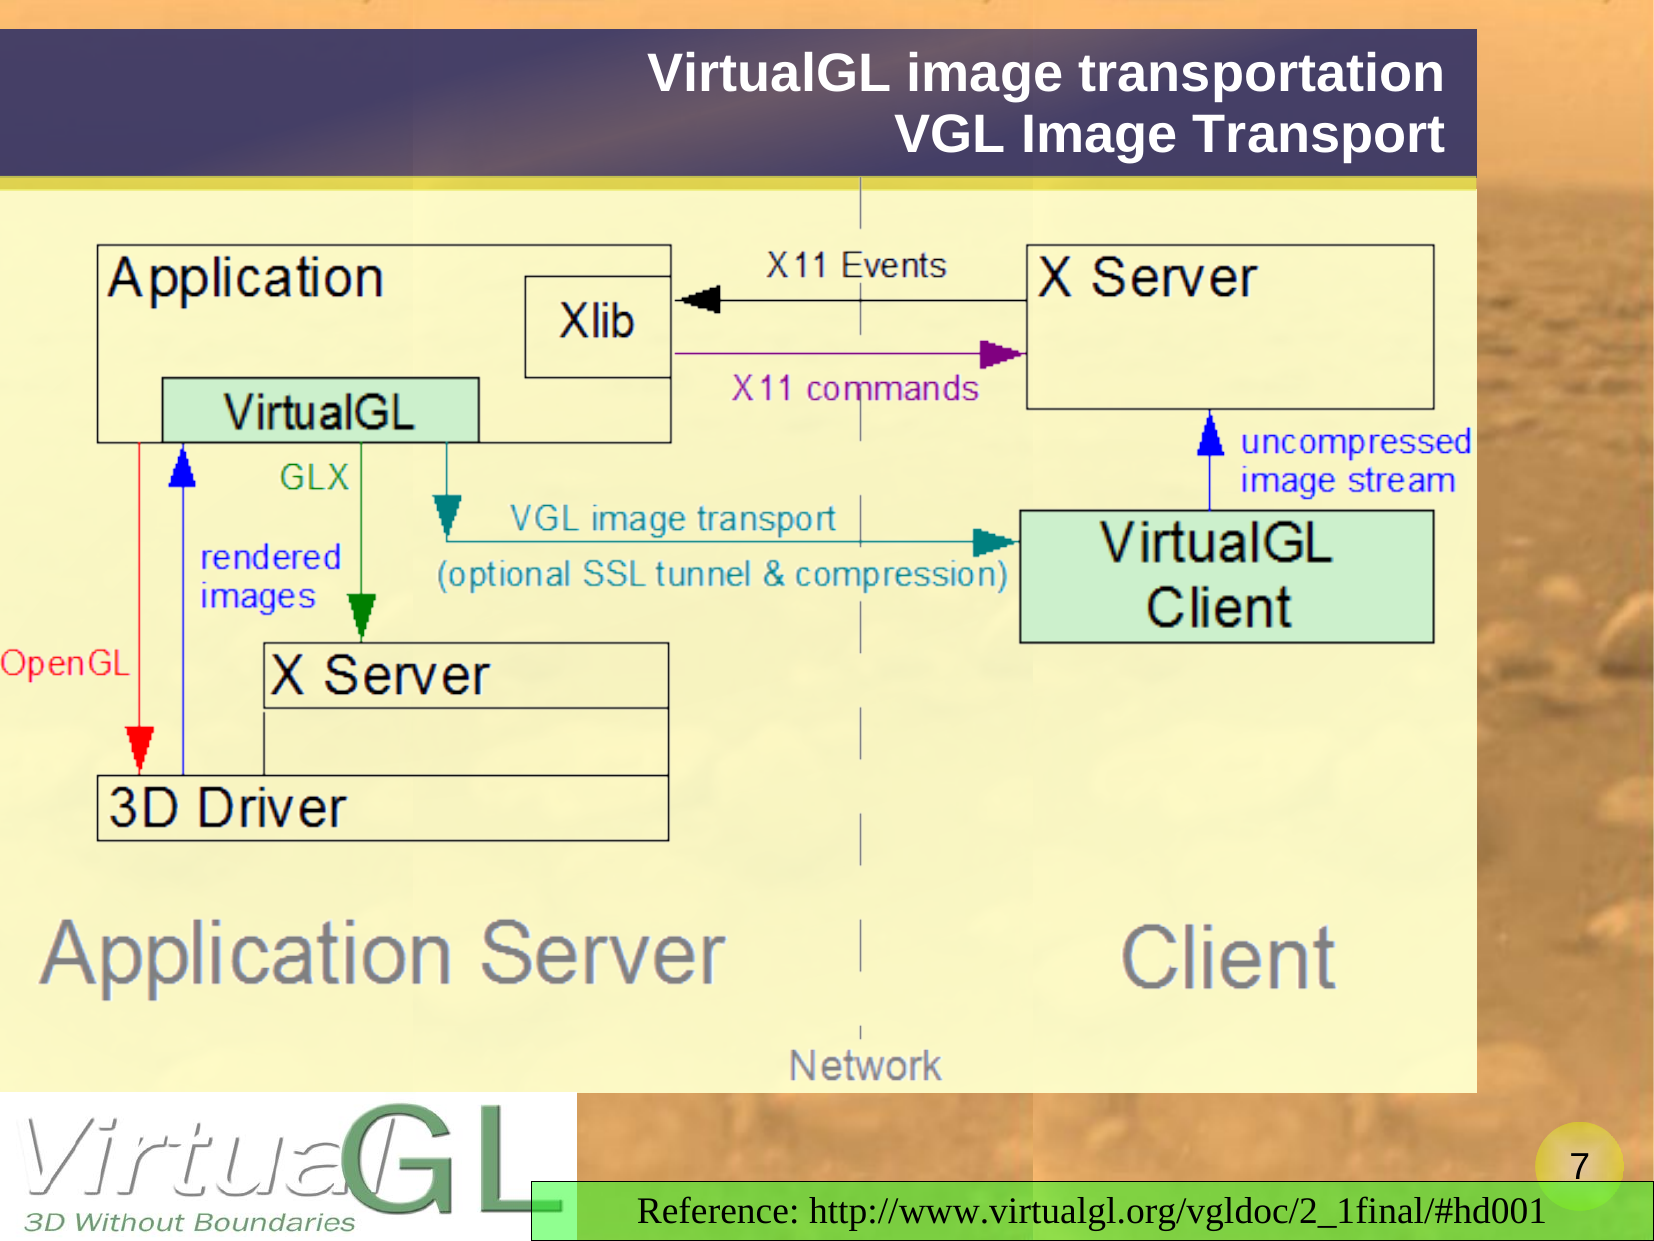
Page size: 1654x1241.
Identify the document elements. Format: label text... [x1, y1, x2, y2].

text_box Reference: http://www.virtualgl.org/vgldoc/2_1final/#hd001 [531, 1181, 1654, 1241]
title VirtualGL image transportation VGL Image Transport [29, 41, 1447, 166]
picture [0, 0, 1654, 1181]
